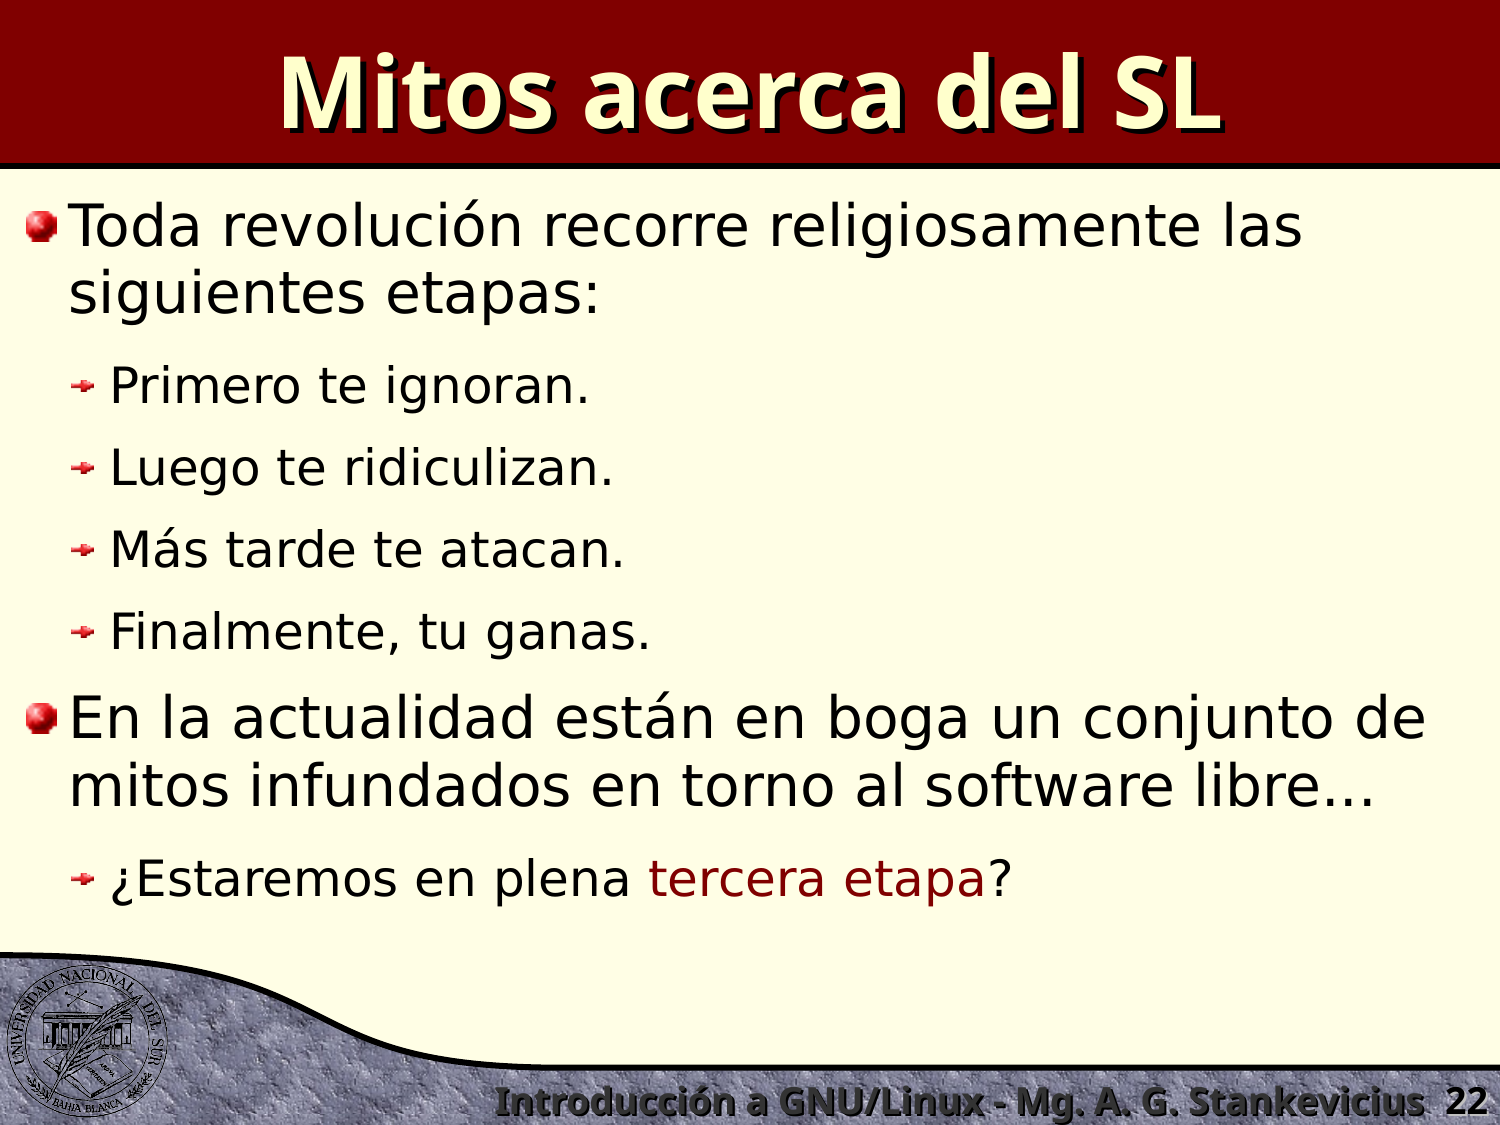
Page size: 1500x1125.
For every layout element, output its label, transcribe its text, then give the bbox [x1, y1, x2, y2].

picture [1059, 1100, 1065, 1110]
picture [0, 956, 1500, 1125]
list Toda revolución recorre religiosamente las siguientes etapas: Primero te ignoran. Luego te ridiculizan. Más tarde te atacan. Finalmente, tu ganas. En la actualidad están en boga un conjunto de mitos infundados en torno al software libre... ¿Estaremos en plena tercera etapa? [11, 192, 1486, 935]
title Mitos acerca del SL [15, 12, 1485, 153]
